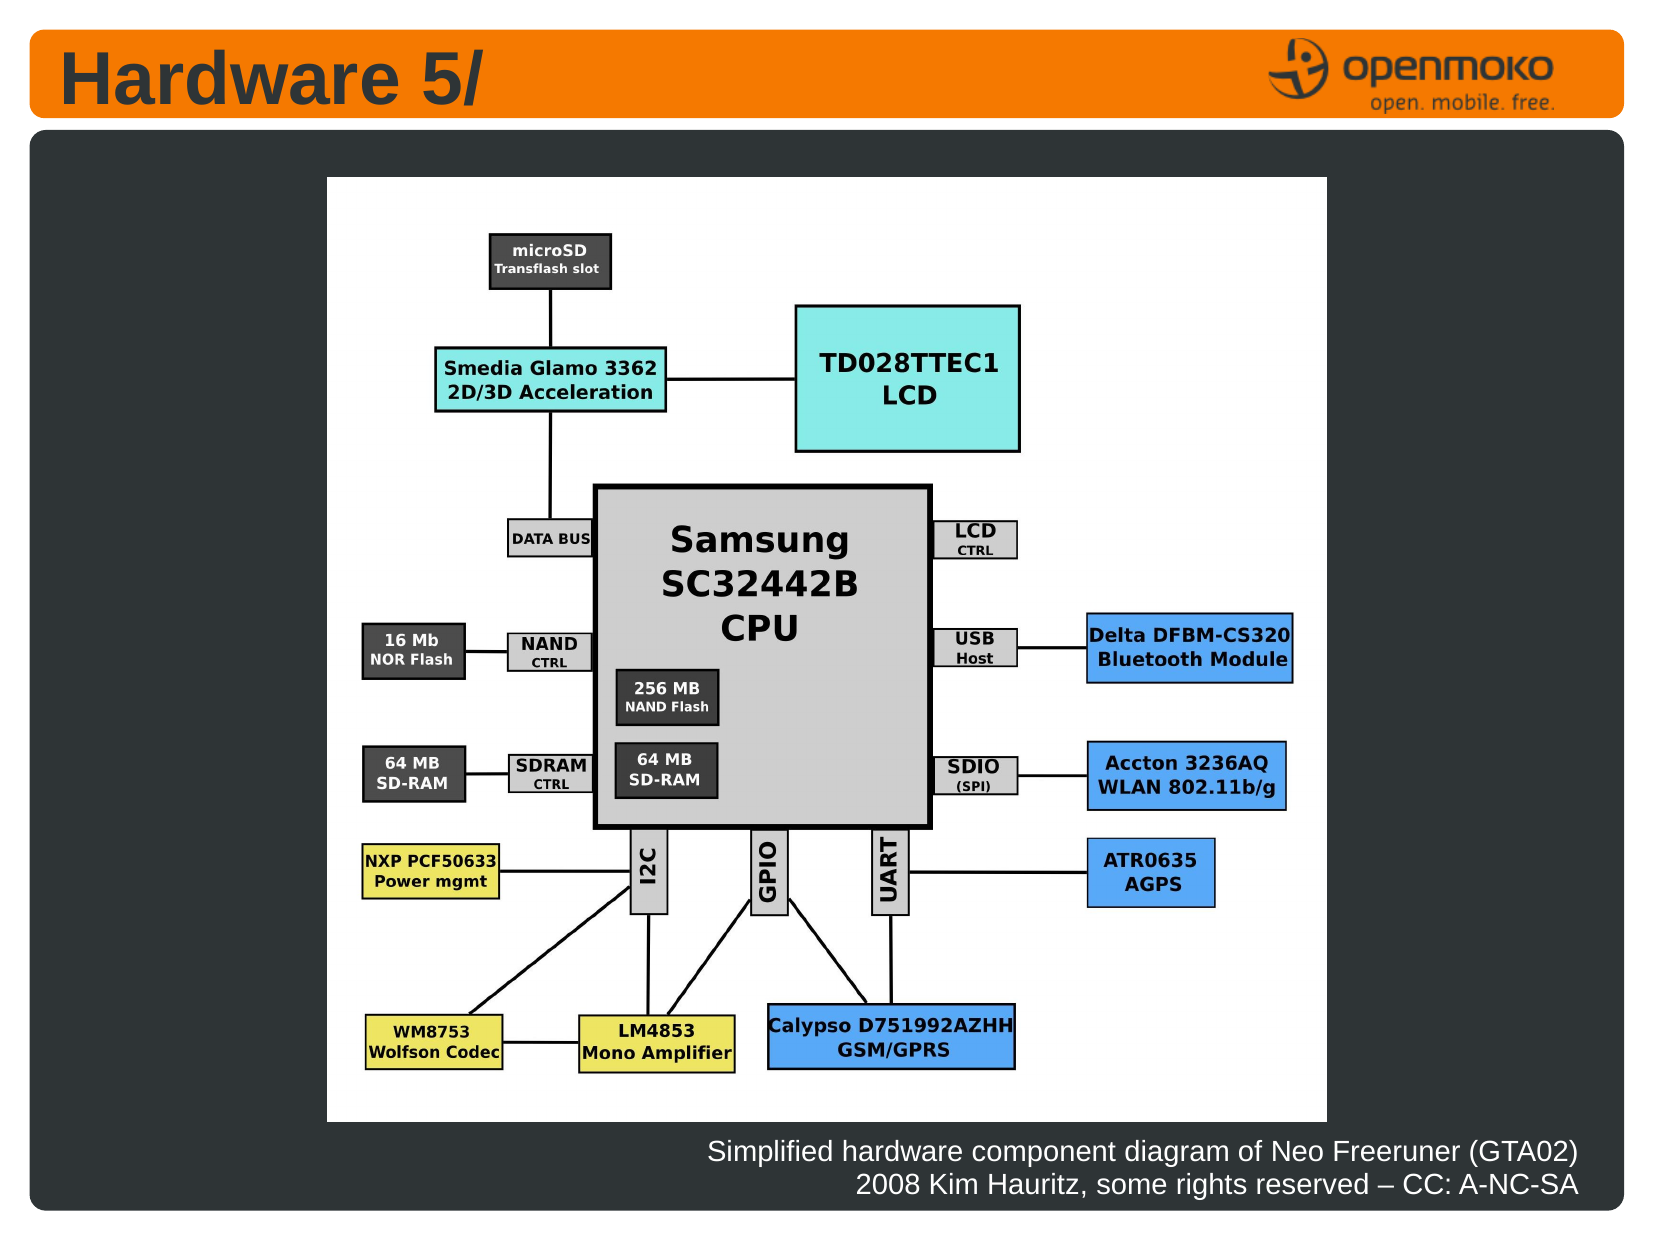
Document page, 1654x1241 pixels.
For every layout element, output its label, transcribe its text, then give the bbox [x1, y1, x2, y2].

picture [1361, 38, 1554, 114]
picture [327, 177, 1327, 1123]
title Hardware 5/ [59, 29, 1361, 128]
text_box Simplified hardware component diagram of Neo Freeruner (GTA02) 2008 Kim Hauritz, some rights reserved – CC: A-NC-SA [29, 1127, 1595, 1209]
